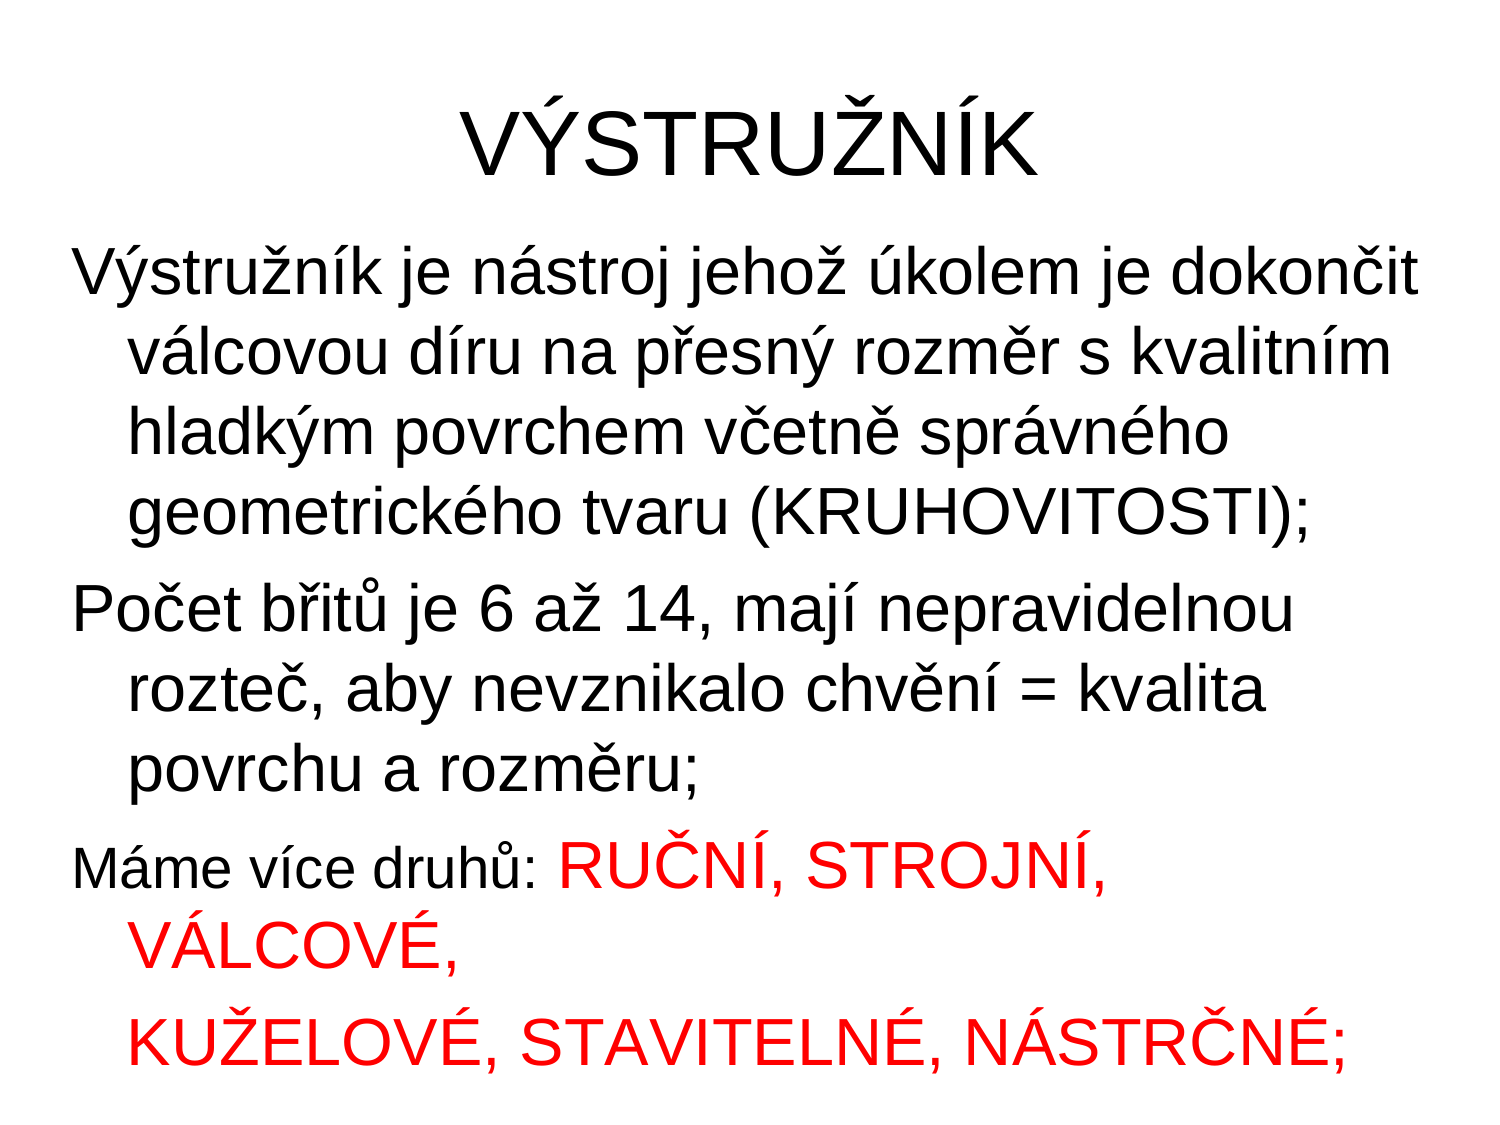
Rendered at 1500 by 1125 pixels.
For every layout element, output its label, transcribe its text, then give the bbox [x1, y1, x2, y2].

list Výstružník je nástroj jehož úkolem je dokončit válcovou díru na přesný rozměr s kvalitním hladkým povrchem včetně správného geometrického tvaru (KRUHOVITOSTI); Počet břitů je 6 až 14, mají nepravidelnou rozteč, aby nevznikalo chvění = kvalita povrchu a rozměru; Máme více druhů: RUČNÍ, STROJNÍ, VÁLCOVÉ, KUŽELOVÉ, STAVITELNÉ, NÁSTRČNÉ; [0, 220, 1471, 1094]
title VÝSTRUŽNÍK [75, 45, 1426, 220]
